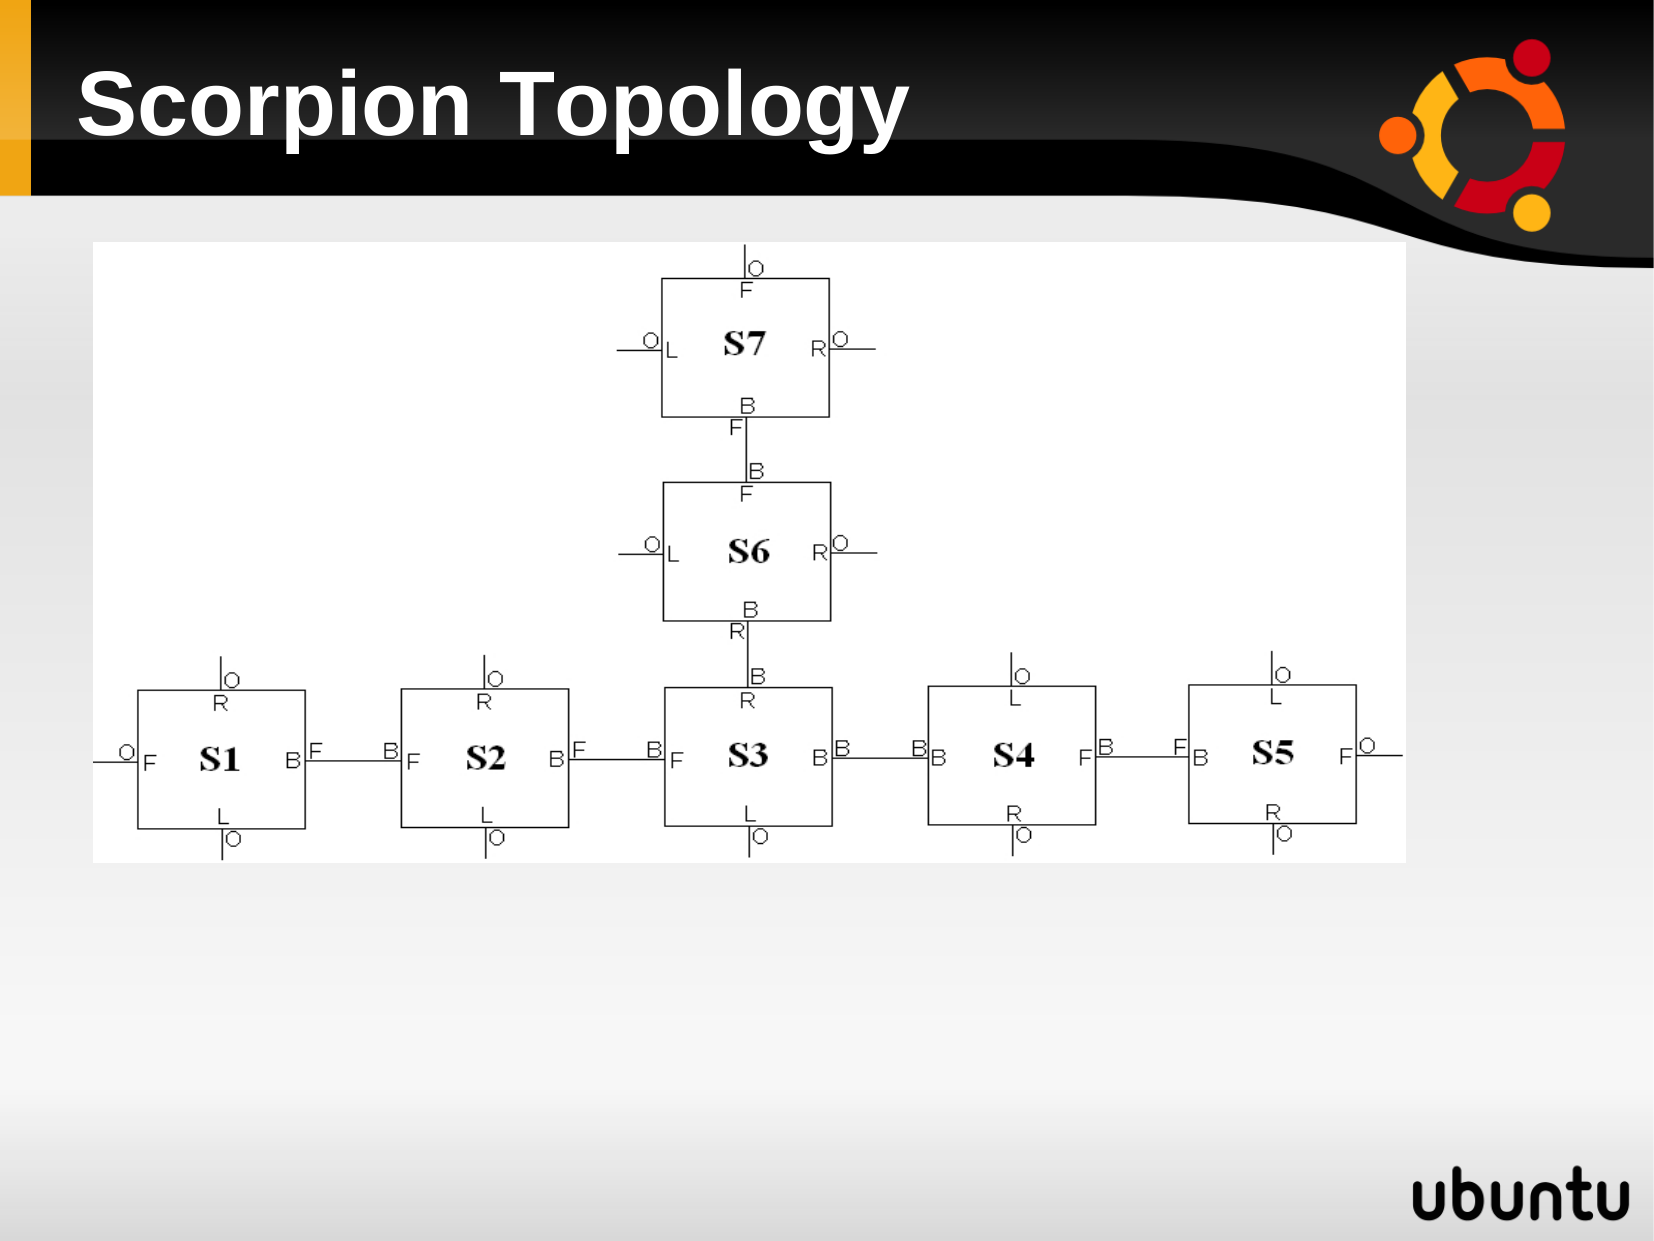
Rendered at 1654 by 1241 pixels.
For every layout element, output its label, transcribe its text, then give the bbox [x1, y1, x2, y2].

picture [0, 0, 1654, 1241]
title Scorpion Topology [76, 7, 1565, 200]
